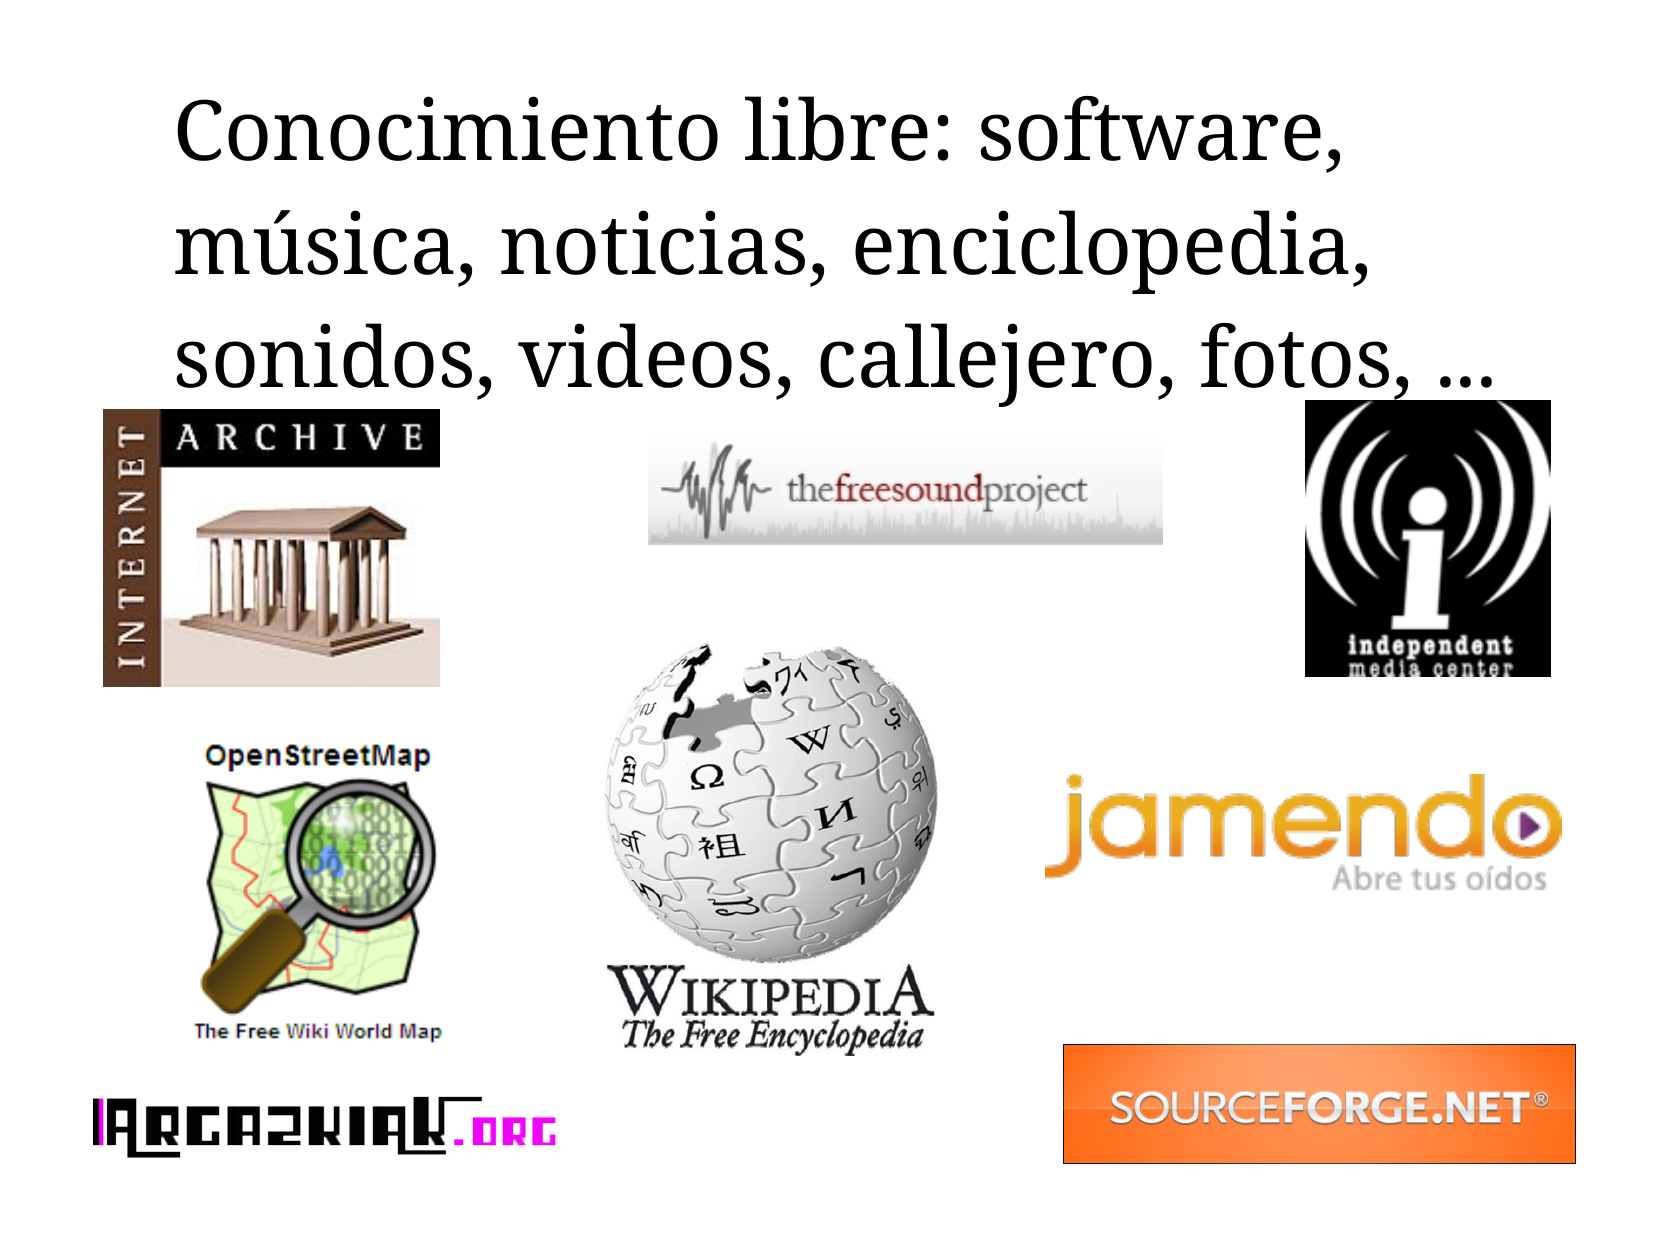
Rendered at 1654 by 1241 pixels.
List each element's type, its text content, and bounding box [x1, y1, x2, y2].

picture [154, 731, 477, 1053]
picture [103, 409, 440, 687]
picture [601, 640, 1654, 1241]
picture [1045, 774, 1562, 898]
text_box Conocimiento libre: software, música, noticias, enciclopedia, sonidos, videos, callejero, fotos, ... [158, 64, 1523, 329]
picture [93, 1086, 559, 1166]
picture [1305, 400, 1551, 677]
picture [648, 434, 1163, 545]
